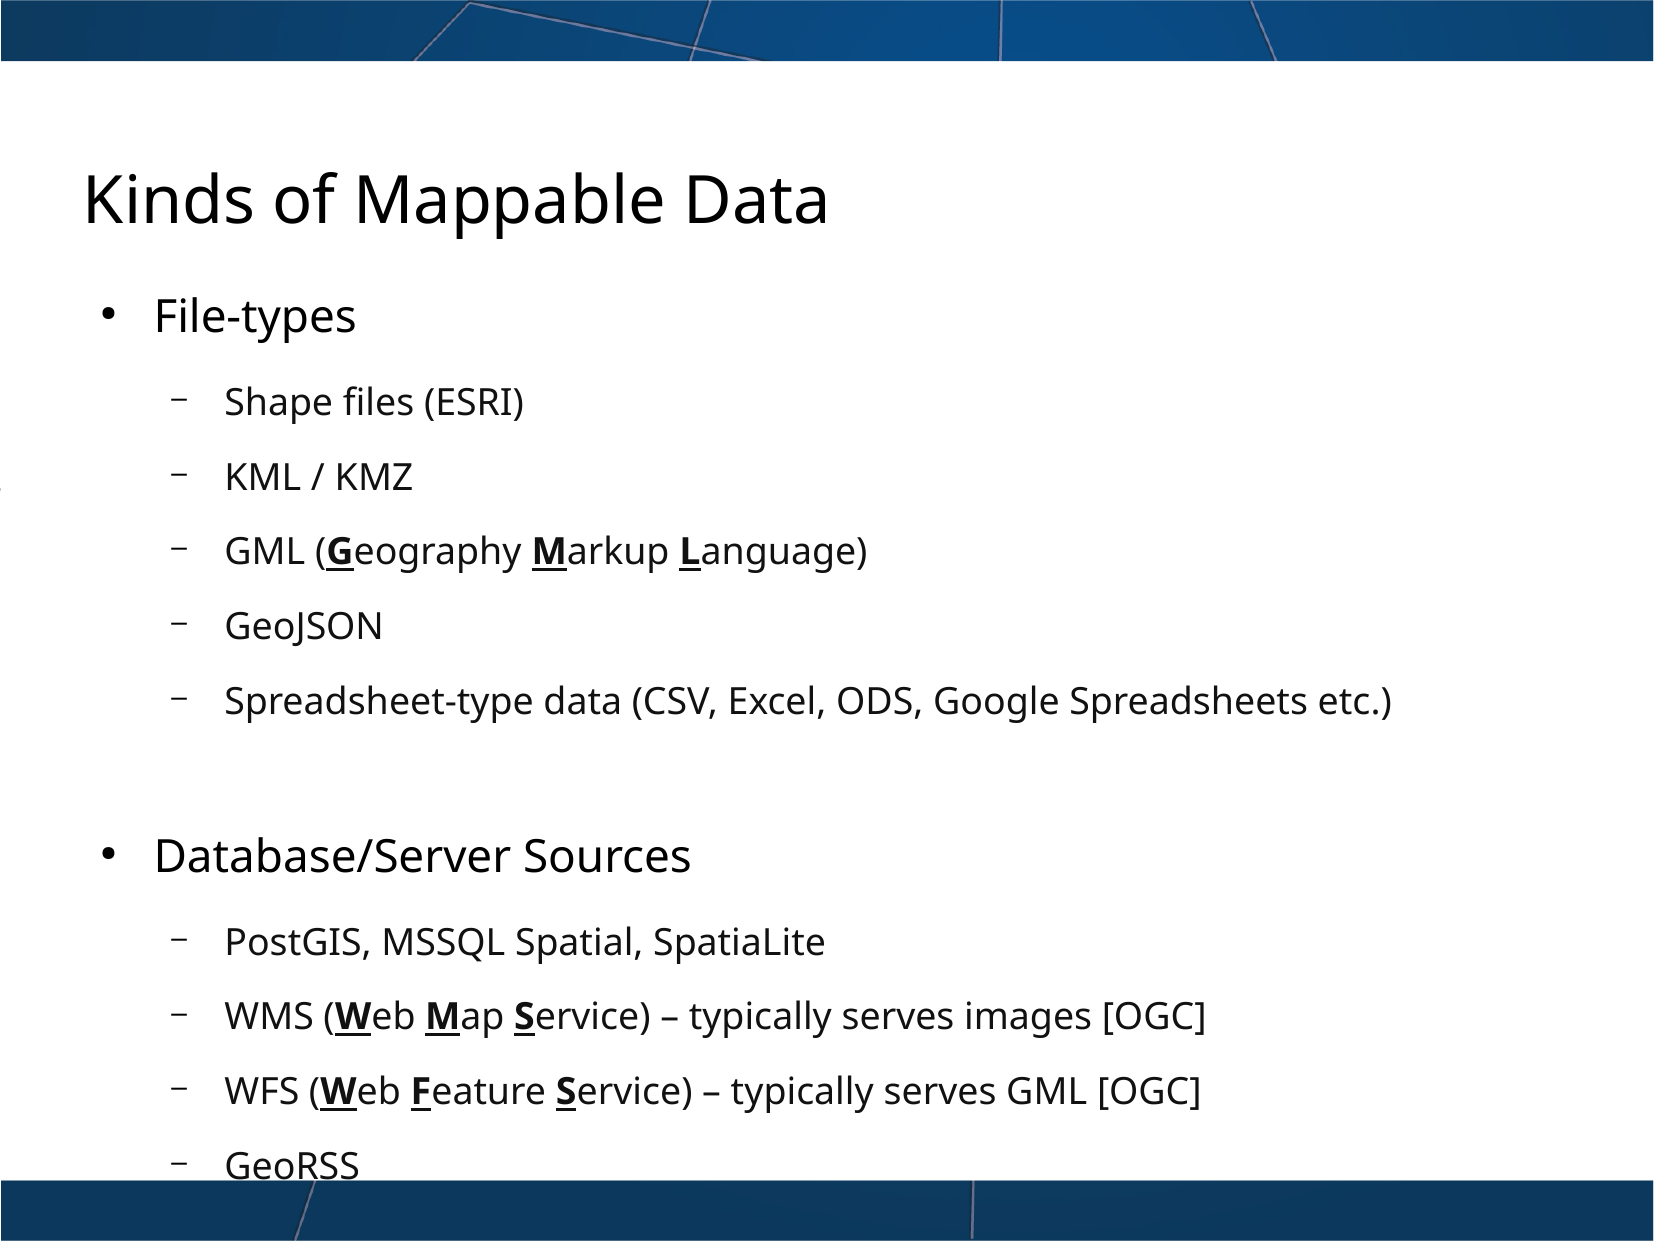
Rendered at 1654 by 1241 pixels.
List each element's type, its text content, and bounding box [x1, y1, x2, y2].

title Kinds of Mappable Data [82, 94, 1571, 283]
picture [0, 0, 1654, 1241]
list File-types Shape files (ESRI) KML / KMZ GML (Geography Markup Language) GeoJSON Spreadsheet-type data (CSV, Excel, ODS, Google Spreadsheets etc.) Database/Server Sources PostGIS, MSSQL Spatial, SpatiaLite WMS (Web Map Service) – typically serves images [OGC] WFS (Web Feature Service) – typically serves GML [OGC] GeoRSS [82, 283, 1571, 1134]
